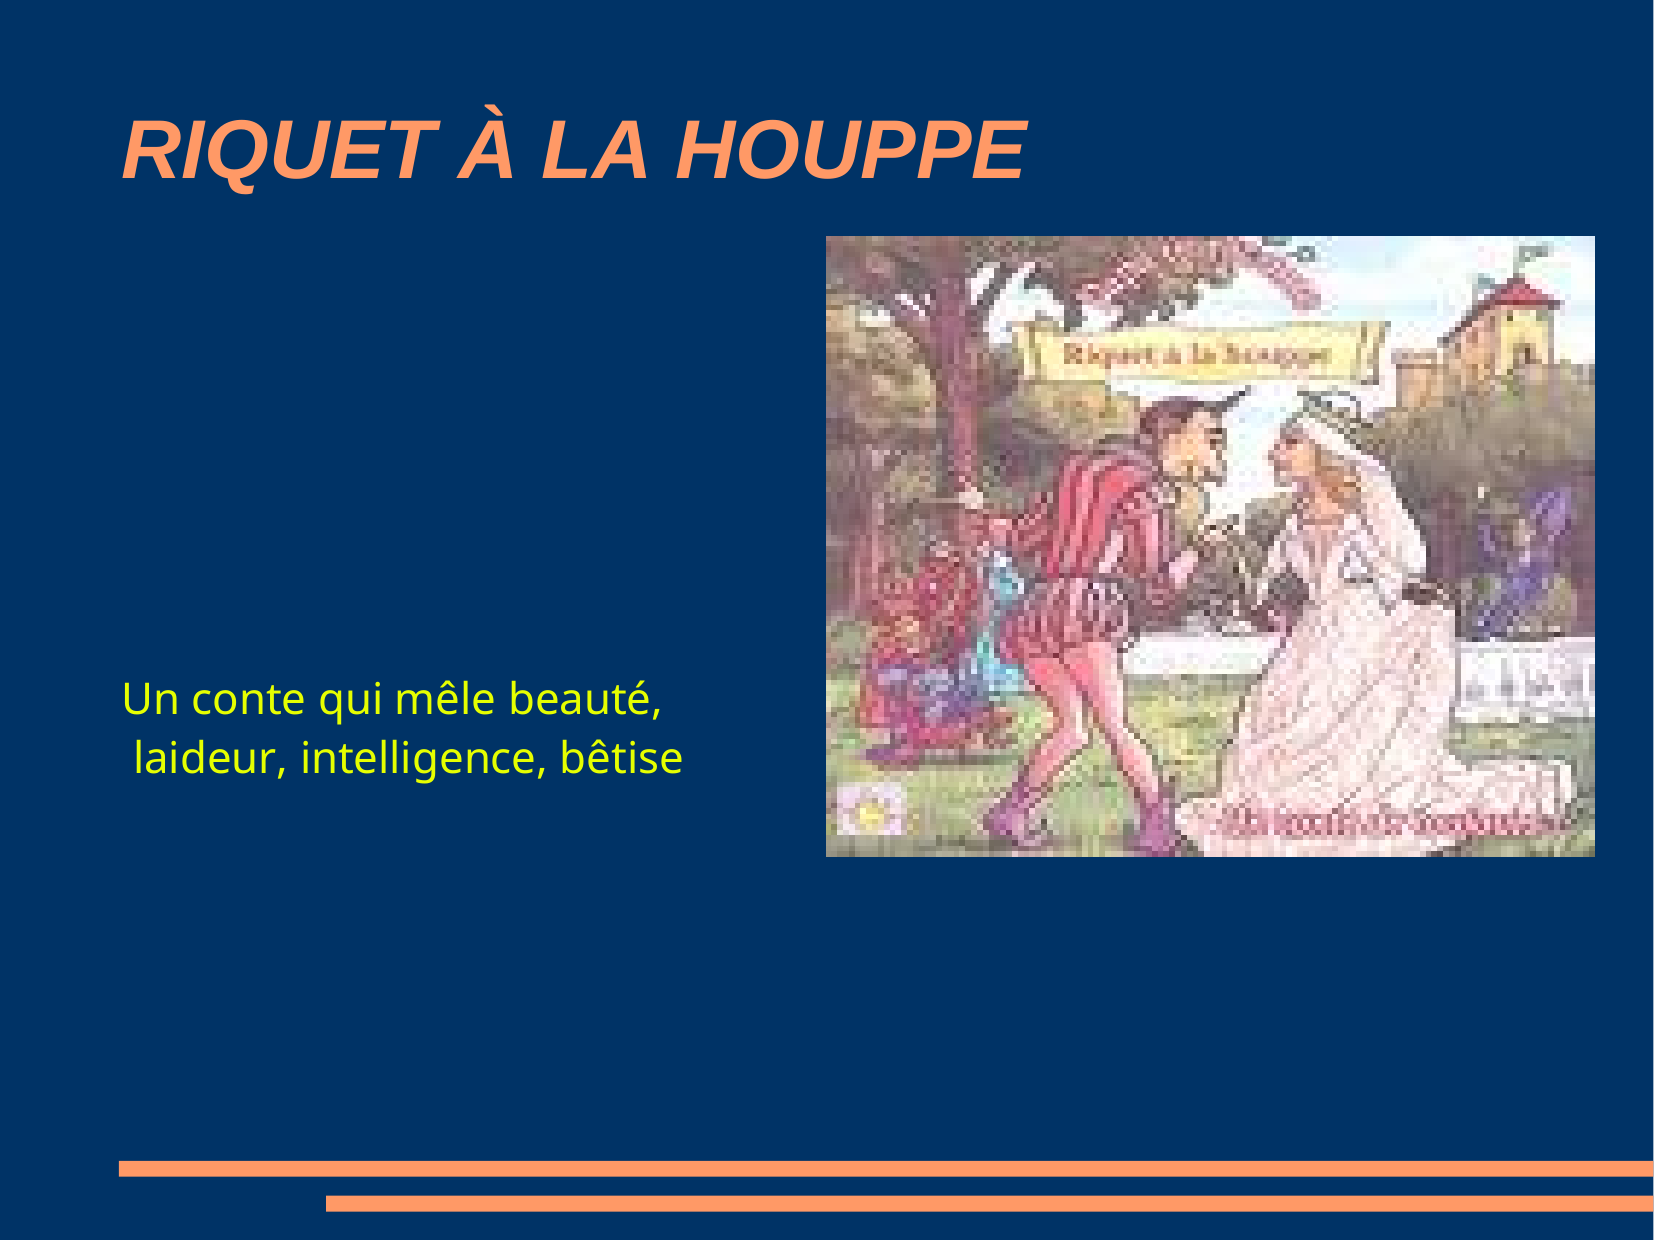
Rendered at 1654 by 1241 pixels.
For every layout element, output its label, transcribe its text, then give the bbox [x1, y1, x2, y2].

picture [826, 236, 1595, 857]
subtitle Un conte qui mêle beauté, laideur, intelligence, bêtise [121, 329, 1561, 1125]
title RIQUET À LA HOUPPE [121, 53, 1534, 246]
